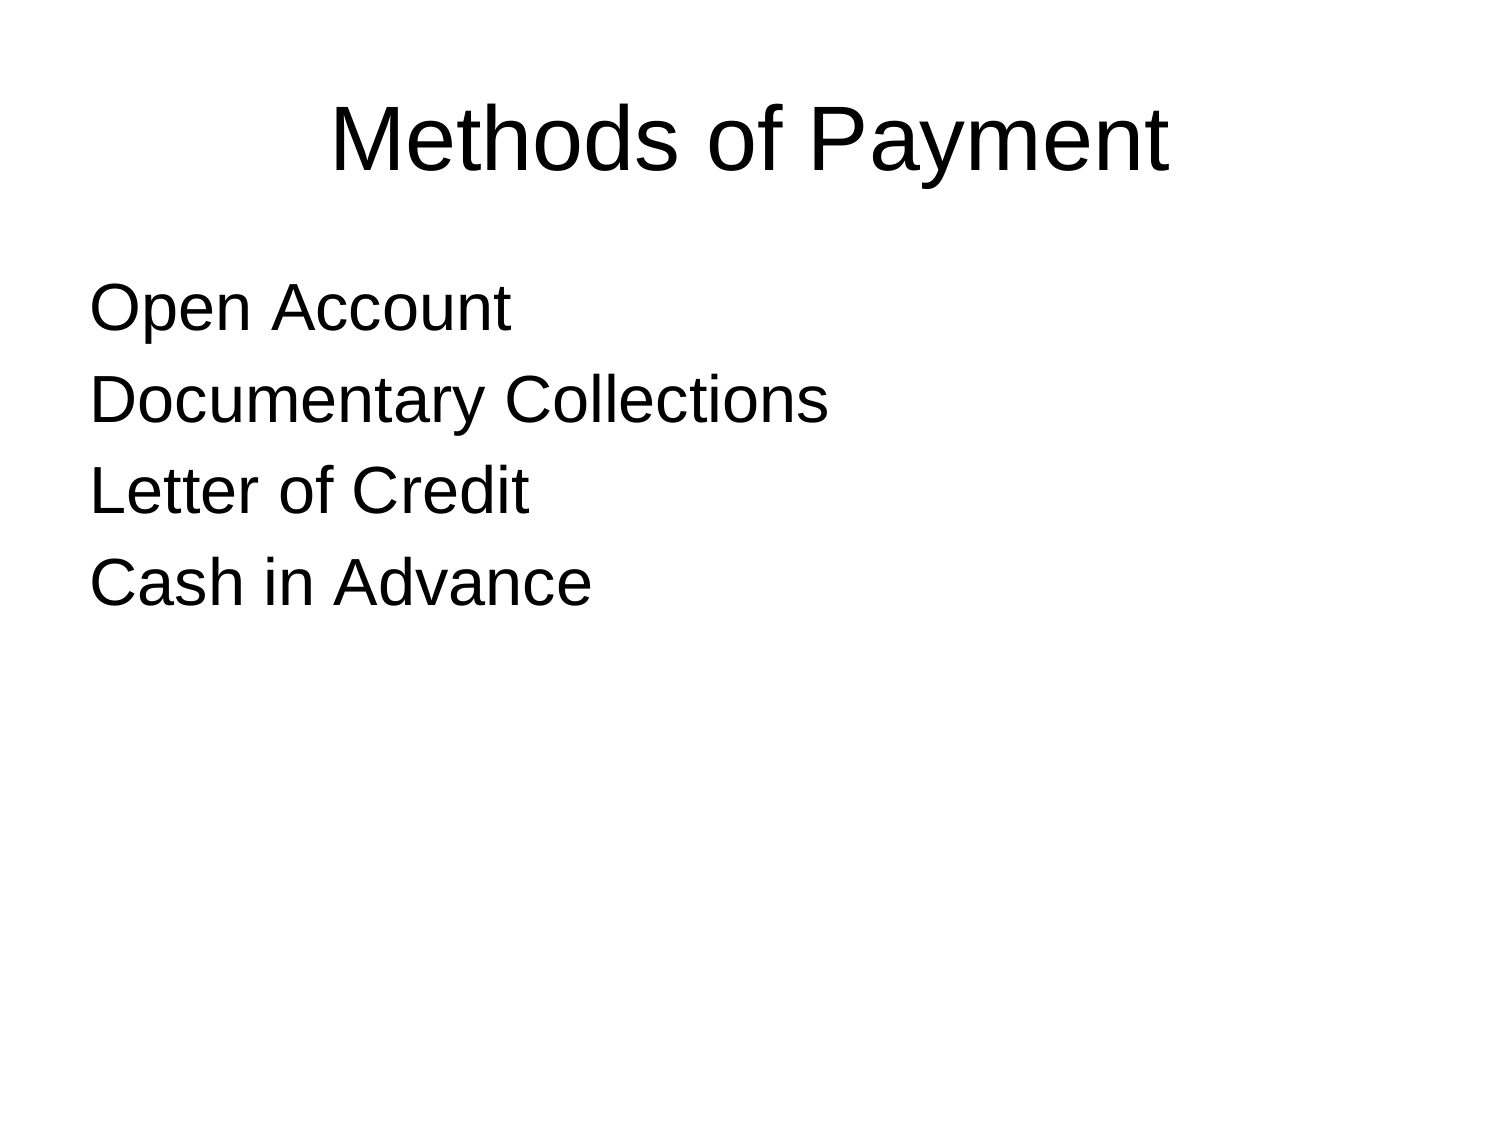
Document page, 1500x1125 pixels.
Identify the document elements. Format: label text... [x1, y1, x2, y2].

title Methods of Payment [75, 45, 1426, 233]
list Open Account Documentary Collections Letter of Credit Cash in Advance [75, 262, 1426, 1006]
